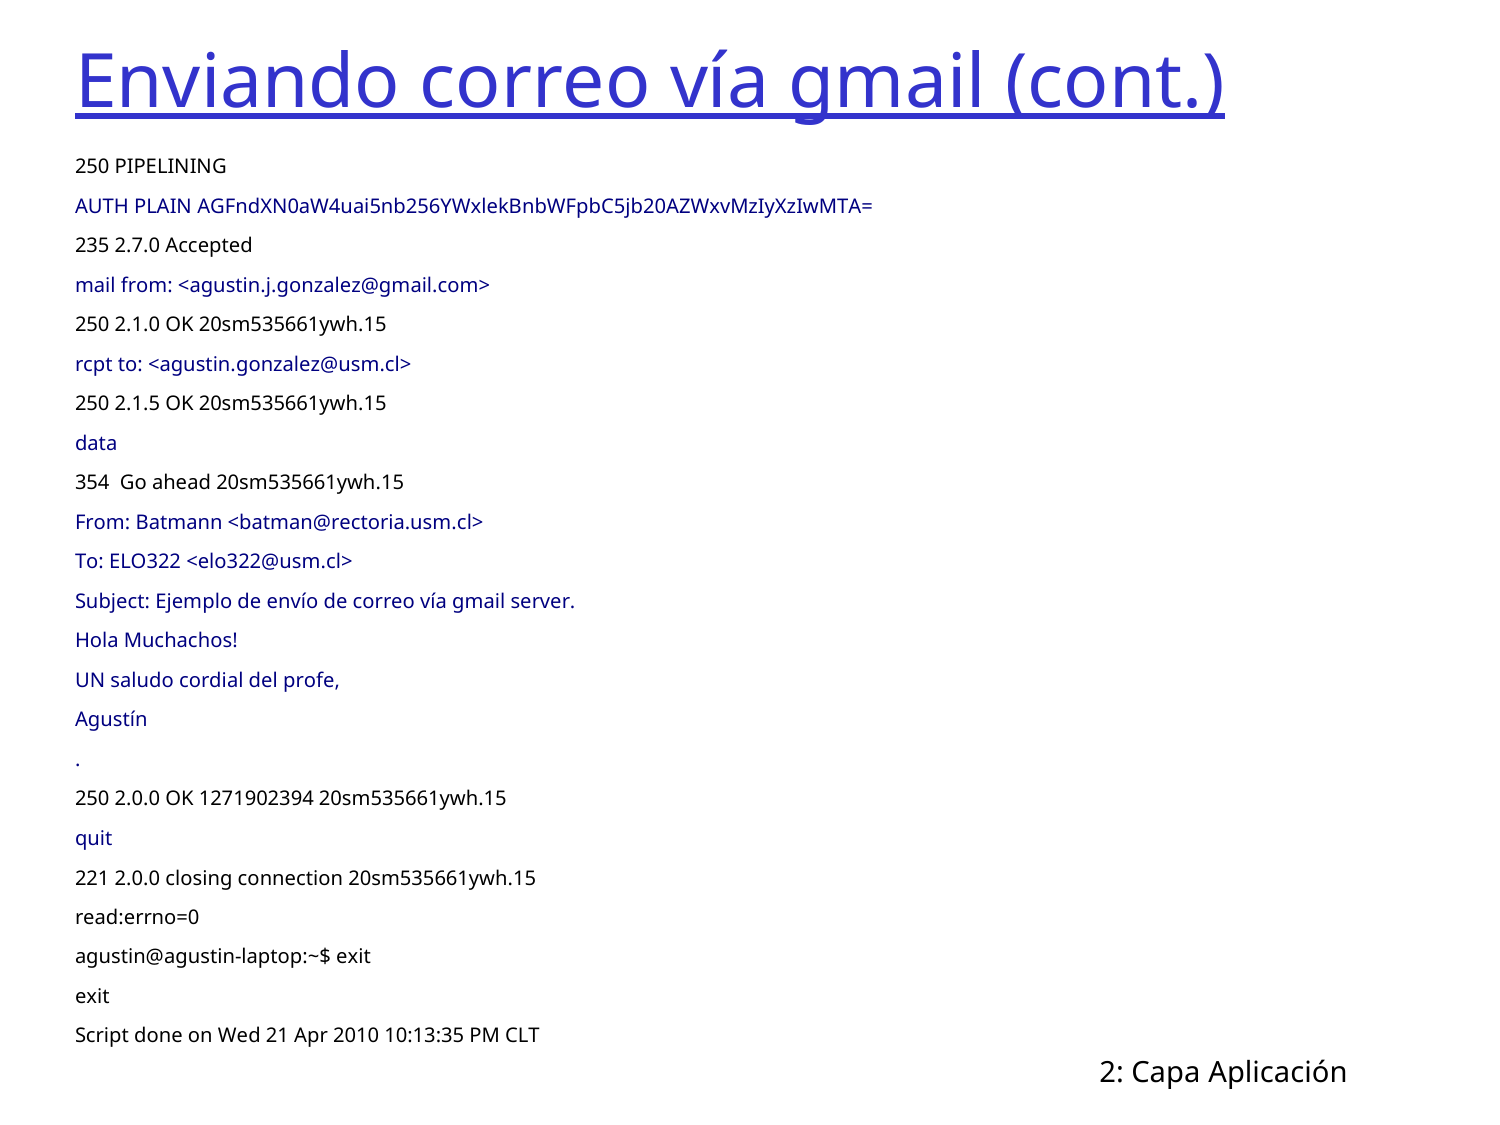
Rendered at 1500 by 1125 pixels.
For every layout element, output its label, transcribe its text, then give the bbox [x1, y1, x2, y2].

list 250 PIPELINING AUTH PLAIN AGFndXN0aW4uai5nb256YWxlekBnbWFpbC5jb20AZWxvMzIyXzIwMTA= 235 2.7.0 Accepted mail from: <agustin.j.gonzalez@gmail.com> 250 2.1.0 OK 20sm535661ywh.15 rcpt to: <agustin.gonzalez@usm.cl> 250 2.1.5 OK 20sm535661ywh.15 data 354 Go ahead 20sm535661ywh.15 From: Batmann <batman@rectoria.usm.cl> To: ELO322 <elo322@usm.cl> Subject: Ejemplo de envío de correo vía gmail server. Hola Muchachos! UN saludo cordial del profe, Agustín . 250 2.0.0 OK 1271902394 20sm535661ywh.15 quit 221 2.0.0 closing connection 20sm535661ywh.15 read:errno=0 agustin@agustin-laptop:~$ exit exit Script done on Wed 21 Apr 2010 10:13:35 PM CLT [75, 152, 1426, 1050]
title Enviando correo vía gmail (cont.) [75, 30, 1426, 127]
